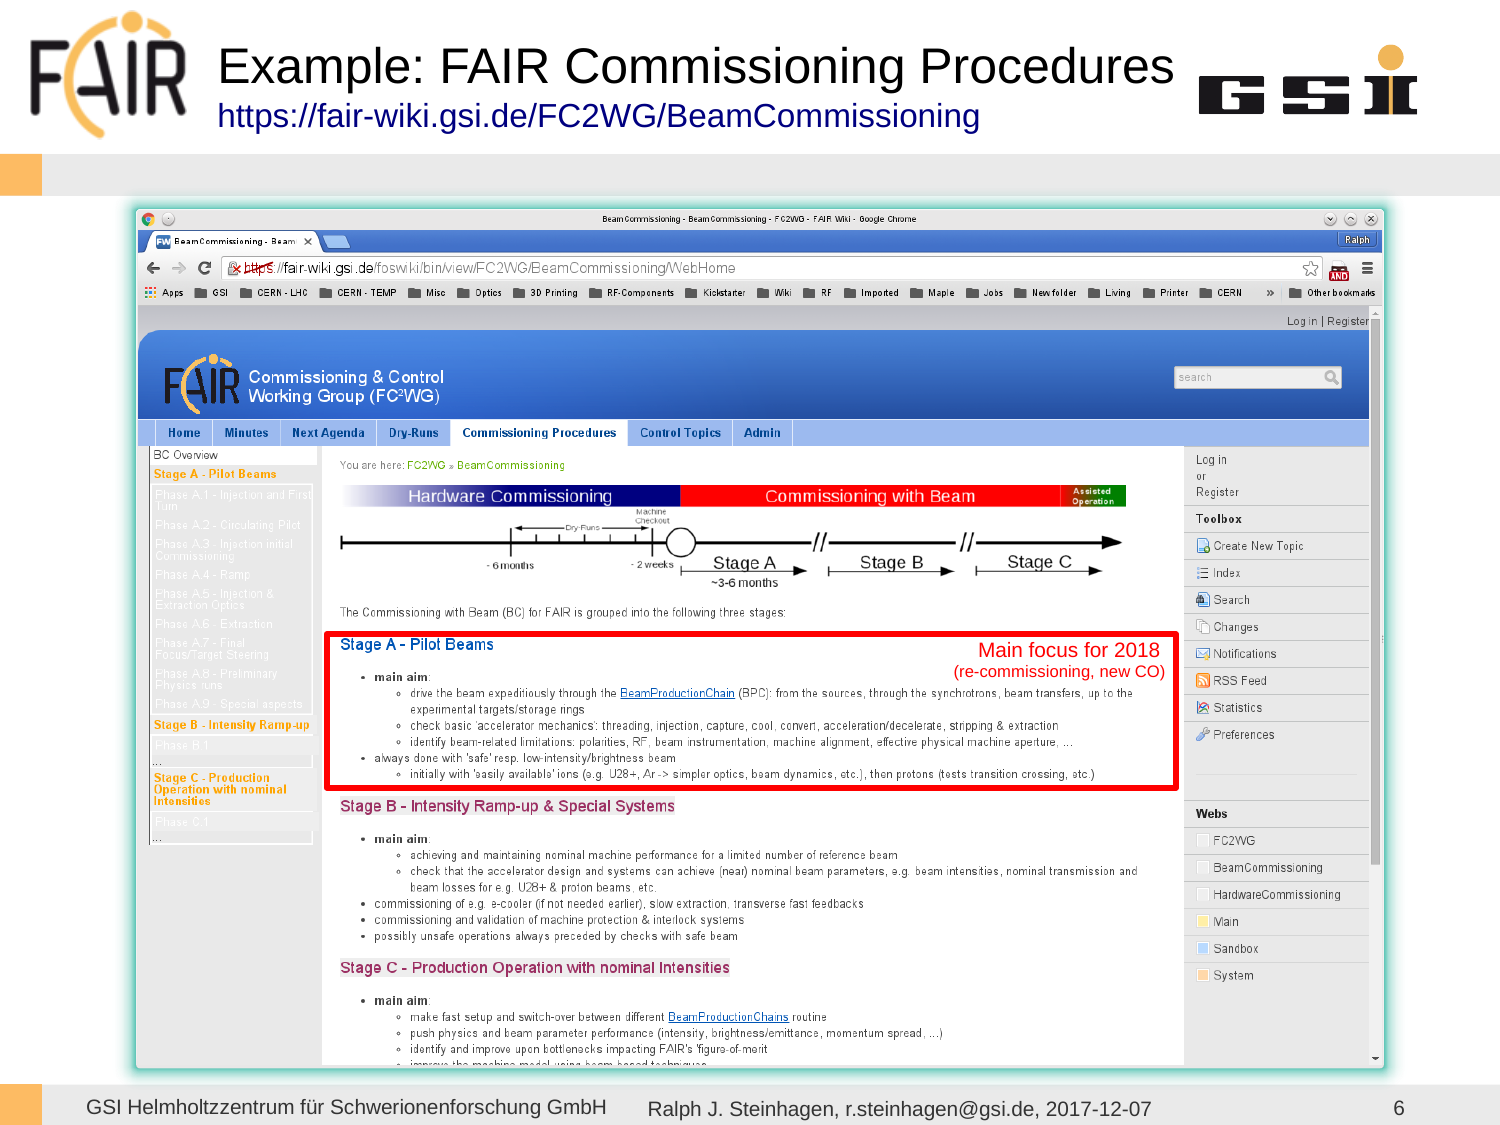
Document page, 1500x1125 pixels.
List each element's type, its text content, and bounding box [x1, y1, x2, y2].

text_box Main focus for 2018 (re-commissioning, new CO) [938, 631, 1181, 700]
picture [100, 173, 1419, 1104]
title Example: FAIR Commissioning Procedures https://fair-wiki.gsi.de/FC2WG/BeamCommissioning [217, 20, 1180, 147]
picture [1197, 42, 1419, 117]
picture [30, 9, 187, 141]
